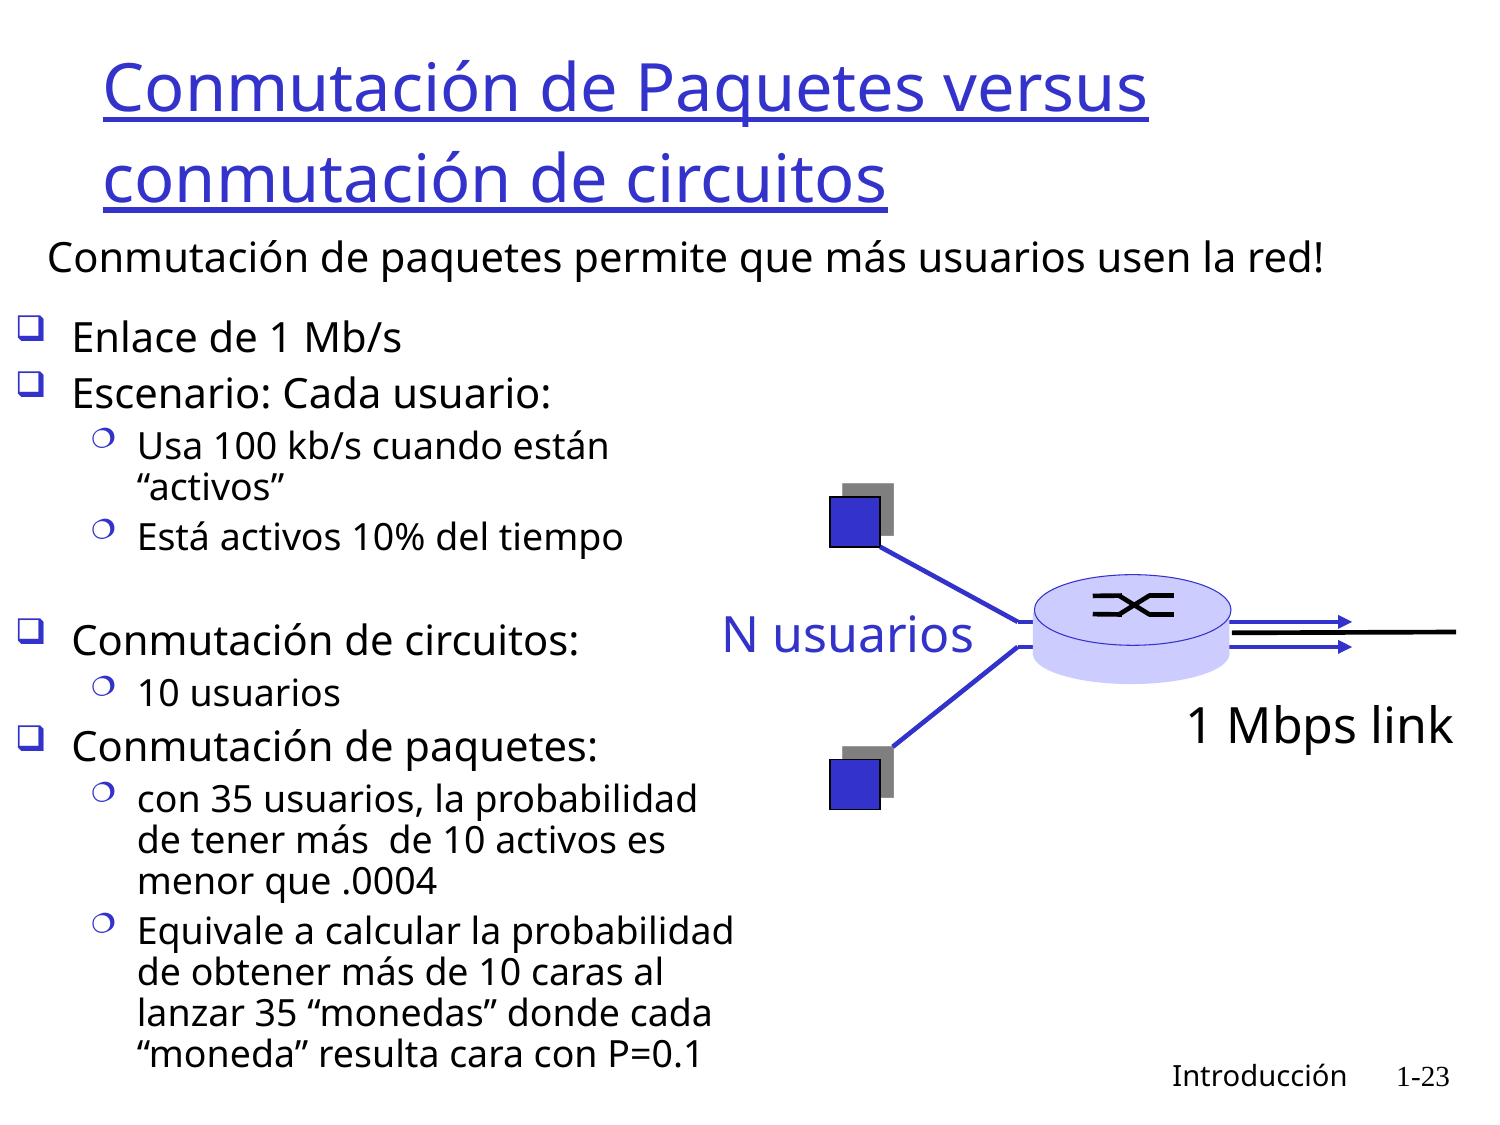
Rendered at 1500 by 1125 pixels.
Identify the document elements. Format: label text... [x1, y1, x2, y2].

text_box 1 Mbps link [1170, 686, 1470, 762]
text_box Introducción [887, 1050, 1362, 1125]
text_box [1032, 574, 1232, 685]
text_box N usuarios [706, 594, 990, 671]
text_box [830, 496, 881, 547]
list Conmutación de paquetes permite que más usuarios usen la red! [31, 228, 1446, 329]
title Conmutación de Paquetes versus conmutación de circuitos [87, 16, 1363, 228]
text_box [830, 759, 881, 810]
list Enlace de 1 Mb/s Escenario: Cada usuario: Usa 100 kb/s cuando están “activos” Está activos 10% del tiempo Conmutación de circuitos: 10 usuarios Conmutación de paquetes: con 35 usuarios, la probabilidad de tener más de 10 activos es menor que .0004 Equivale a calcular la probabilidad de obtener más de 10 caras al lanzar 35 “monedas” donde cada “moneda” resulta cara con P=0.1 [0, 308, 763, 1067]
text_box 1-<number> [1362, 1050, 1466, 1125]
